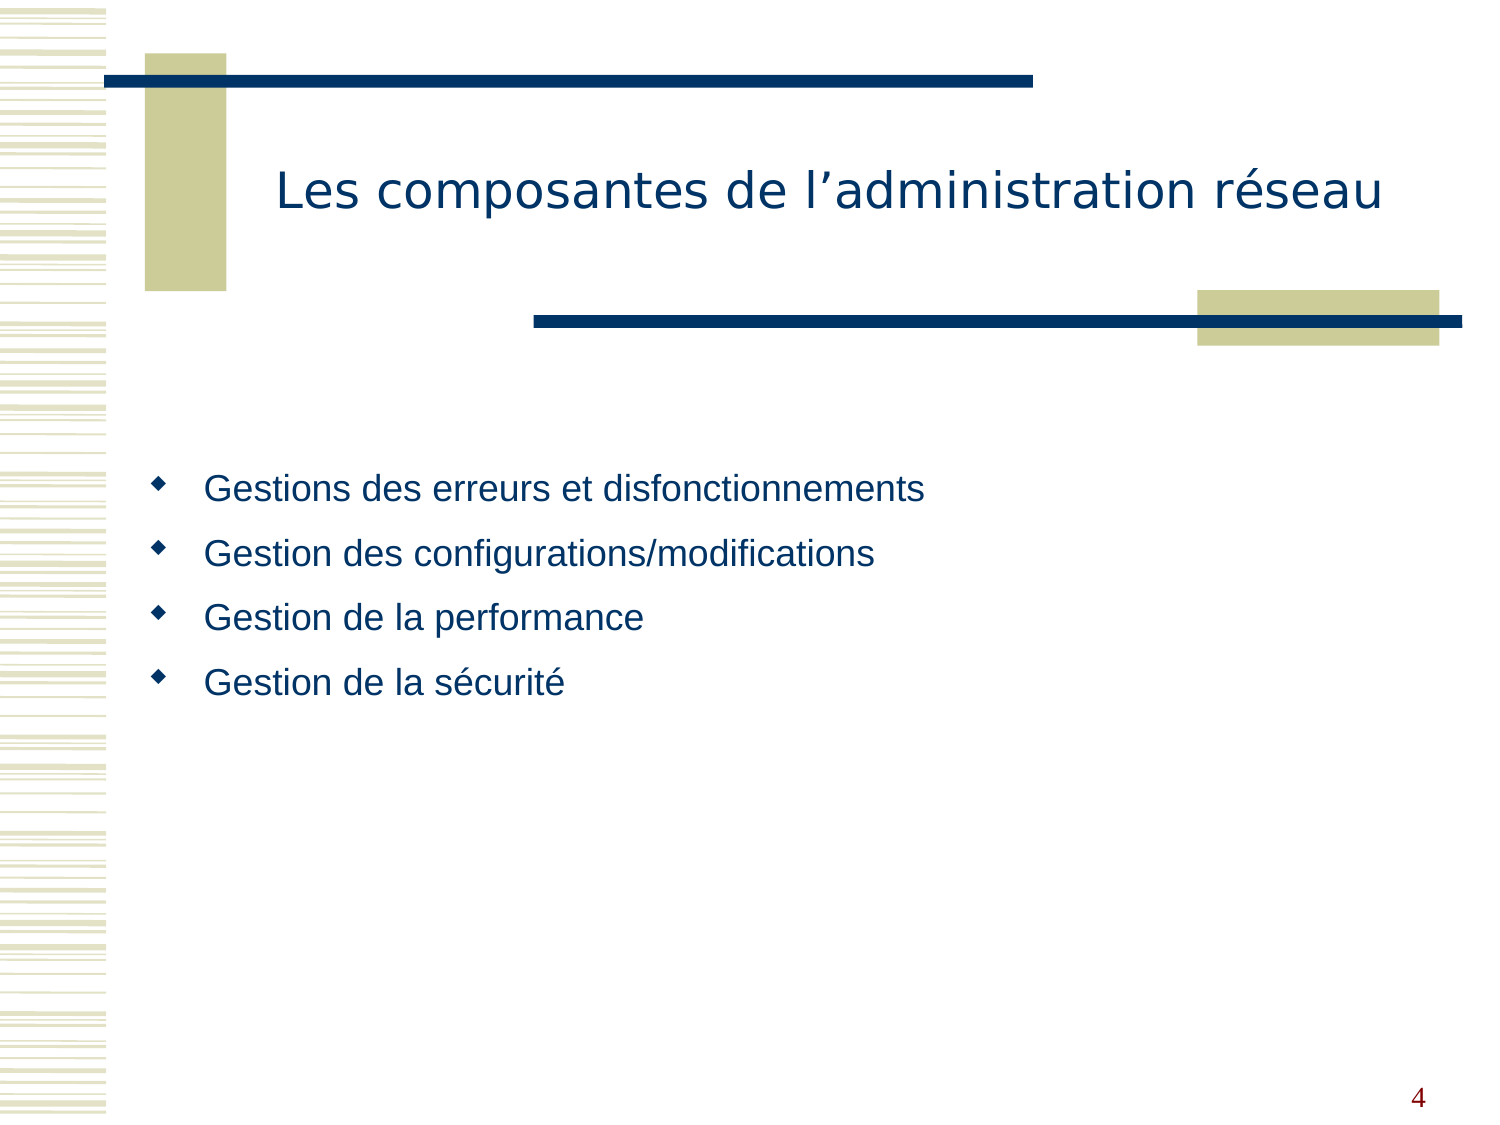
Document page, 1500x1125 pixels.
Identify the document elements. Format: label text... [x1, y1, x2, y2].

title Les composantes de l’administration réseau [225, 91, 1436, 296]
list Gestions des erreurs et disfonctionnements Gestion des configurations/modifications Gestion de la performance Gestion de la sécurité [132, 363, 1439, 1001]
